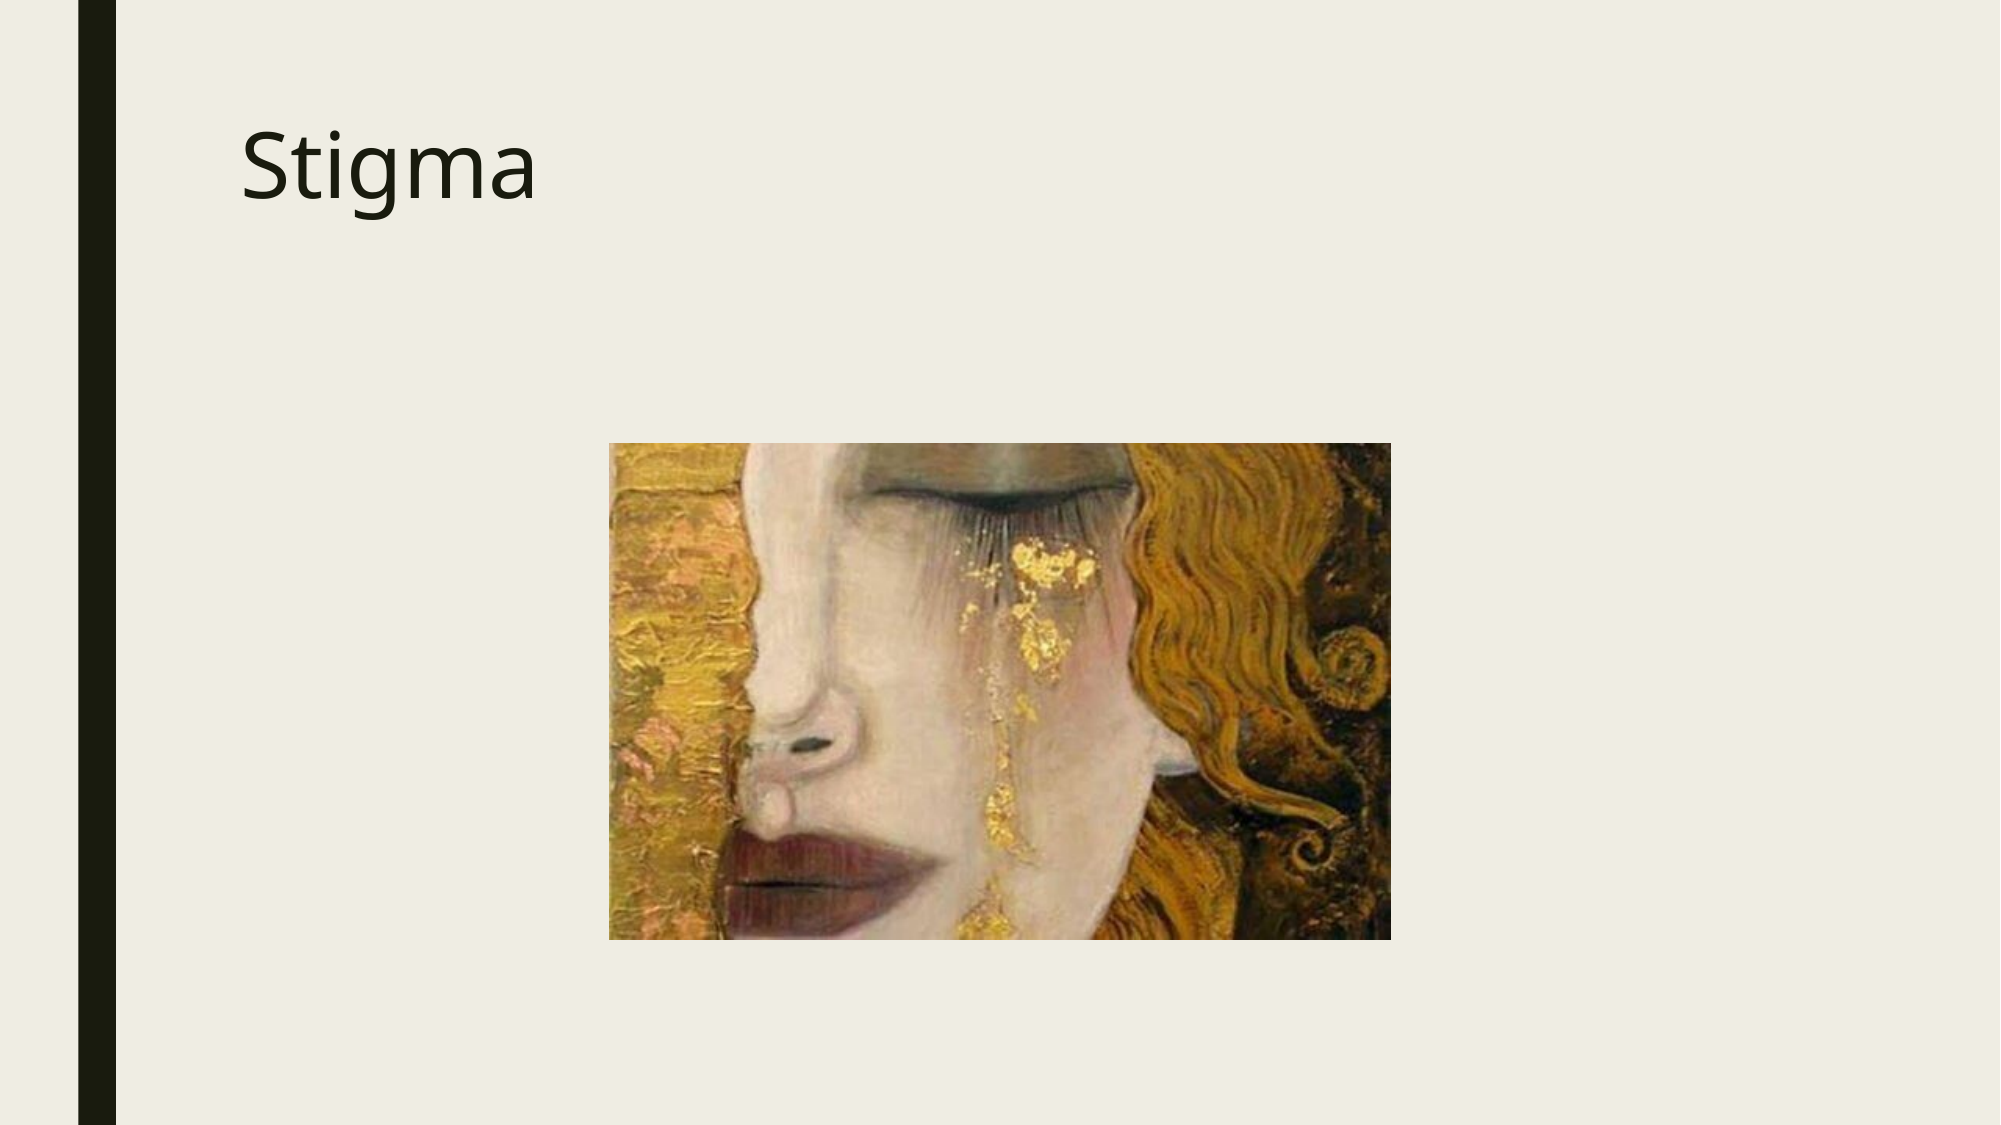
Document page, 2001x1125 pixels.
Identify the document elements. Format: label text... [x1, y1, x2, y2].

title Stigma [225, 112, 1801, 357]
picture [609, 444, 1391, 940]
